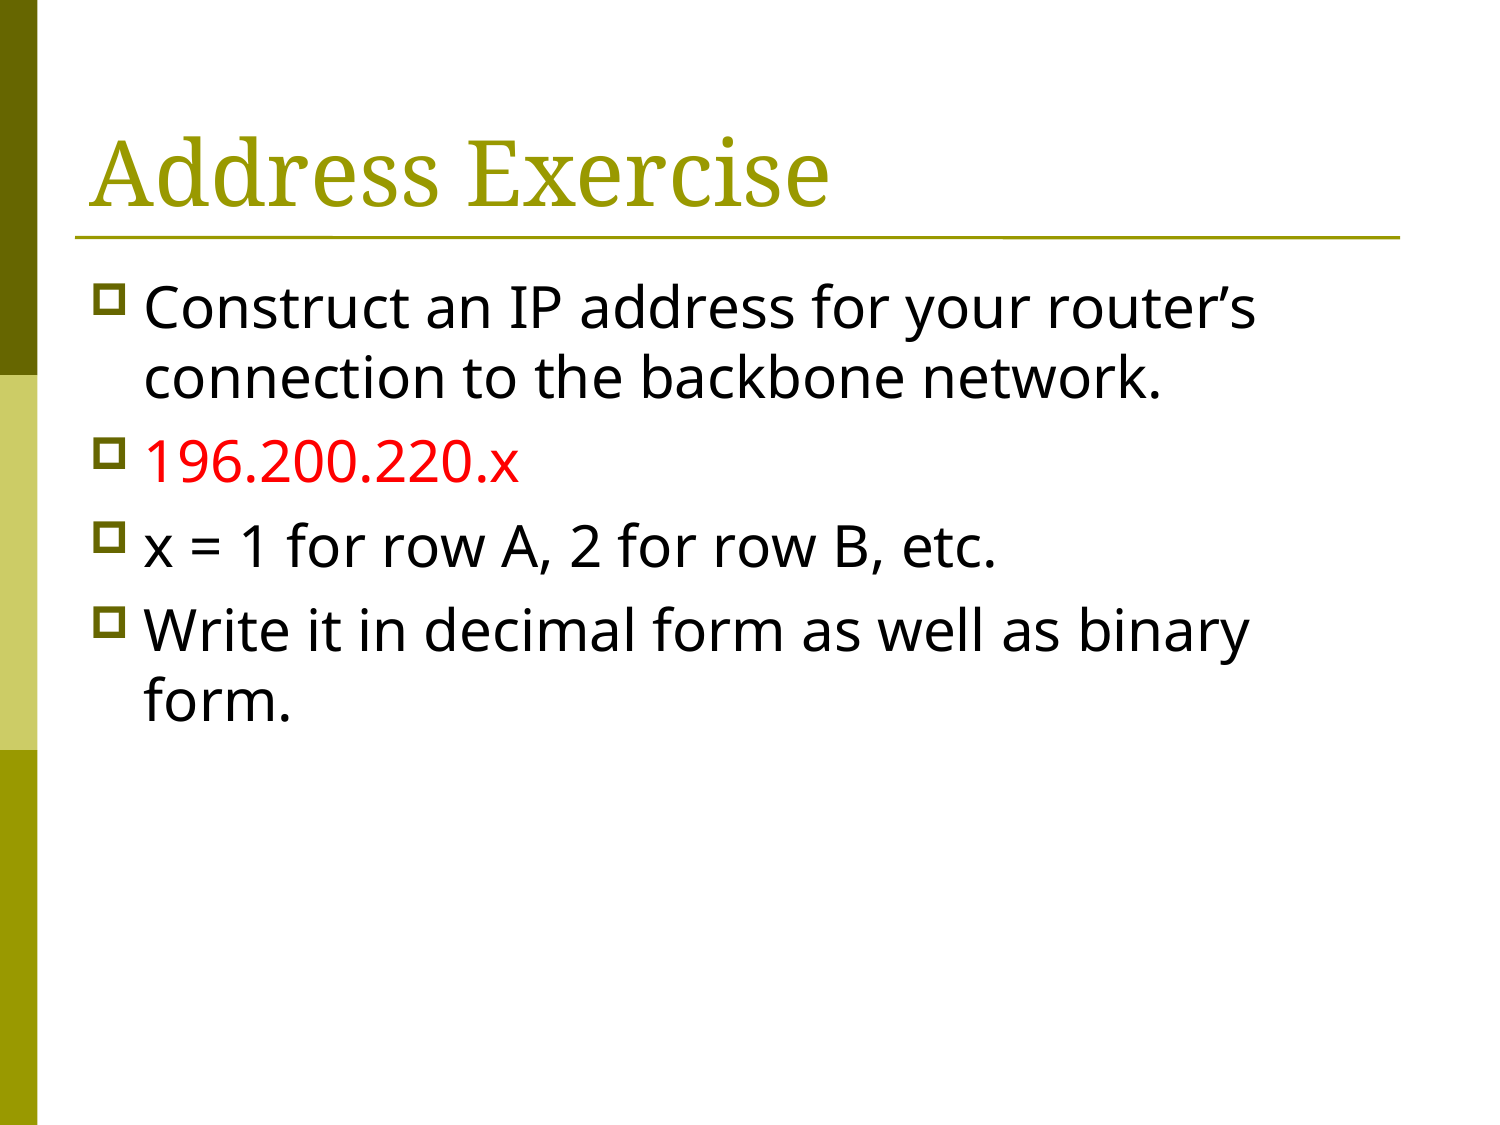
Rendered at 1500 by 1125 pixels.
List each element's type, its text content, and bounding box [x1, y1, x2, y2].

list Construct an IP address for your router’s connection to the backbone network. 196.200.220.x x = 1 for row A, 2 for row B, etc. Write it in decimal form as well as binary form. [75, 262, 1426, 1006]
title Address Exercise [75, 45, 1426, 233]
